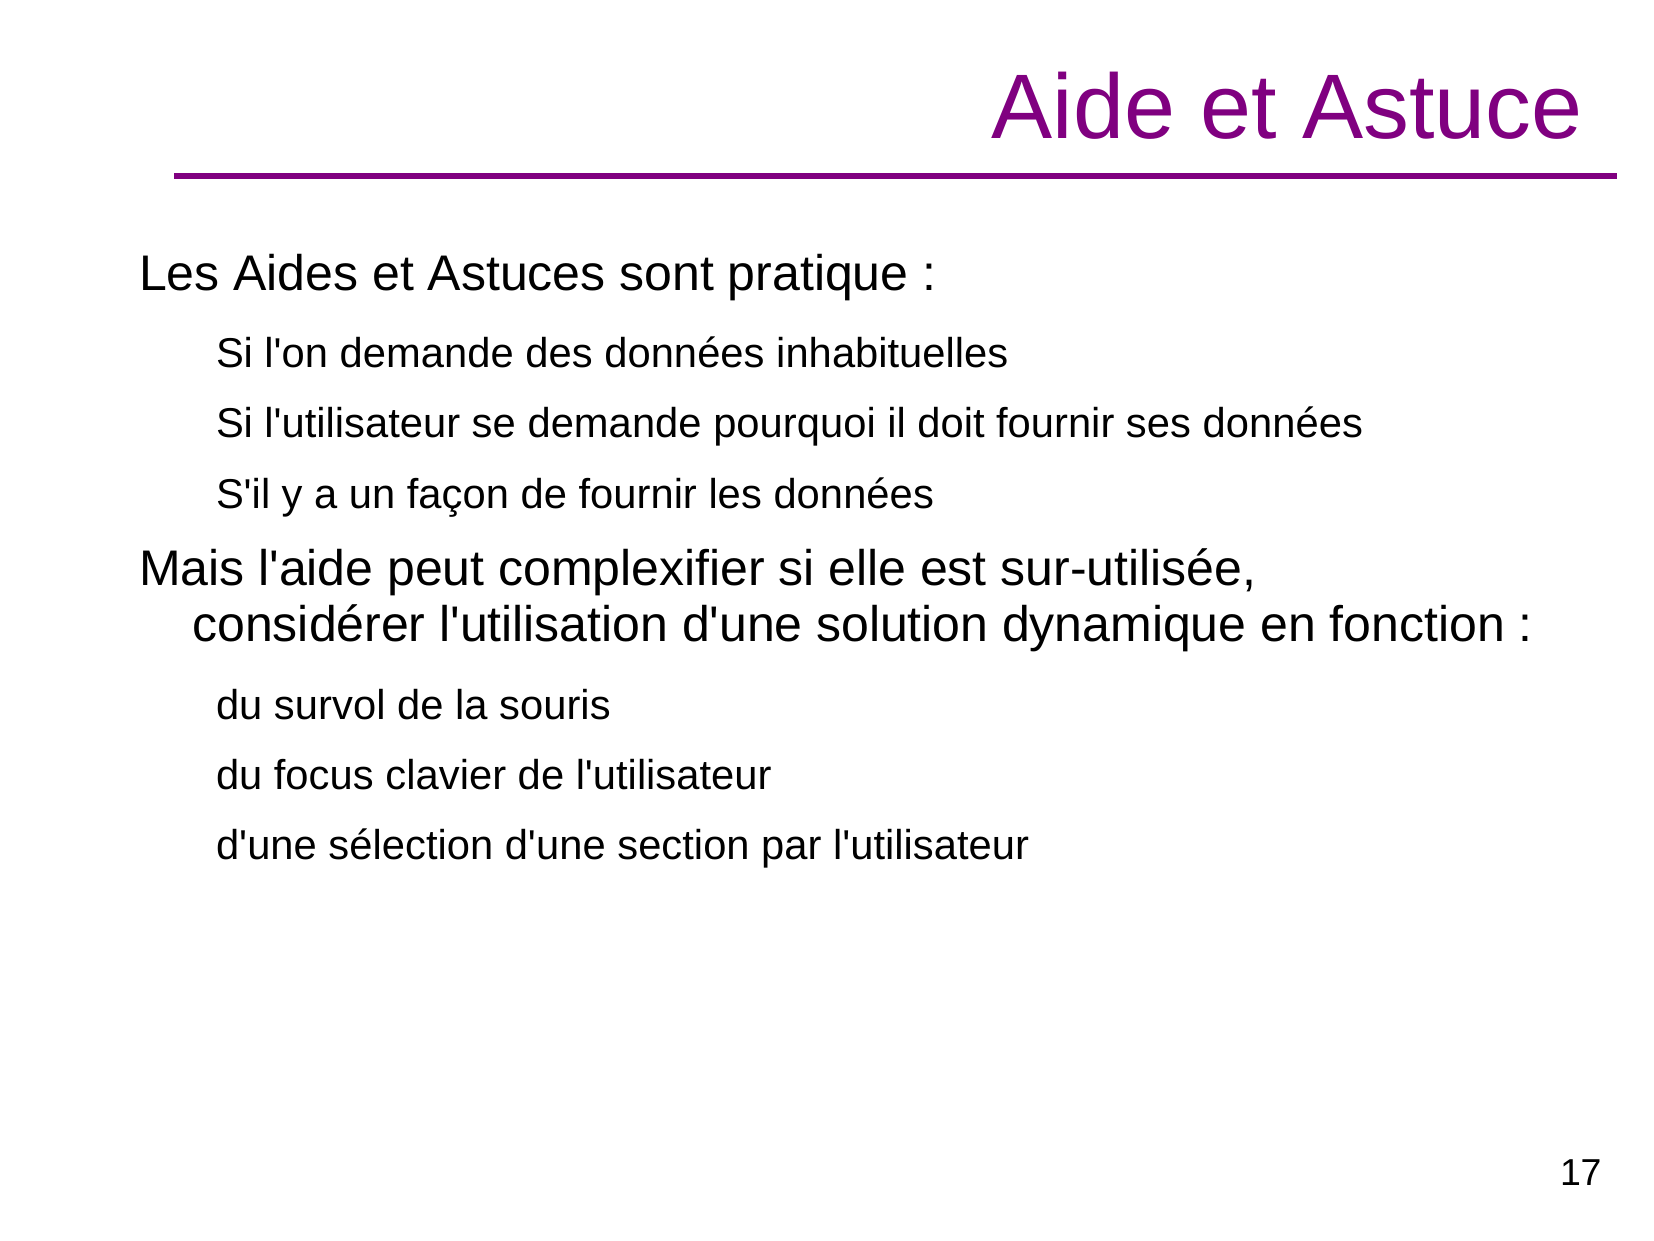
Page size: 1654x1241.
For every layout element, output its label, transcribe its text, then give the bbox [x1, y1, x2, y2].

list Les Aides et Astuces sont pratique : Si l'on demande des données inhabituelles Si l'utilisateur se demande pourquoi il doit fournir ses données S'il y a un façon de fournir les données Mais l'aide peut complexifier si elle est sur-utilisée, considérer l'utilisation d'une solution dynamique en fonction : du survol de la souris du focus clavier de l'utilisateur d'une sélection d'une section par l'utilisateur [121, 244, 1534, 1162]
title Aide et Astuce [84, 39, 1584, 176]
